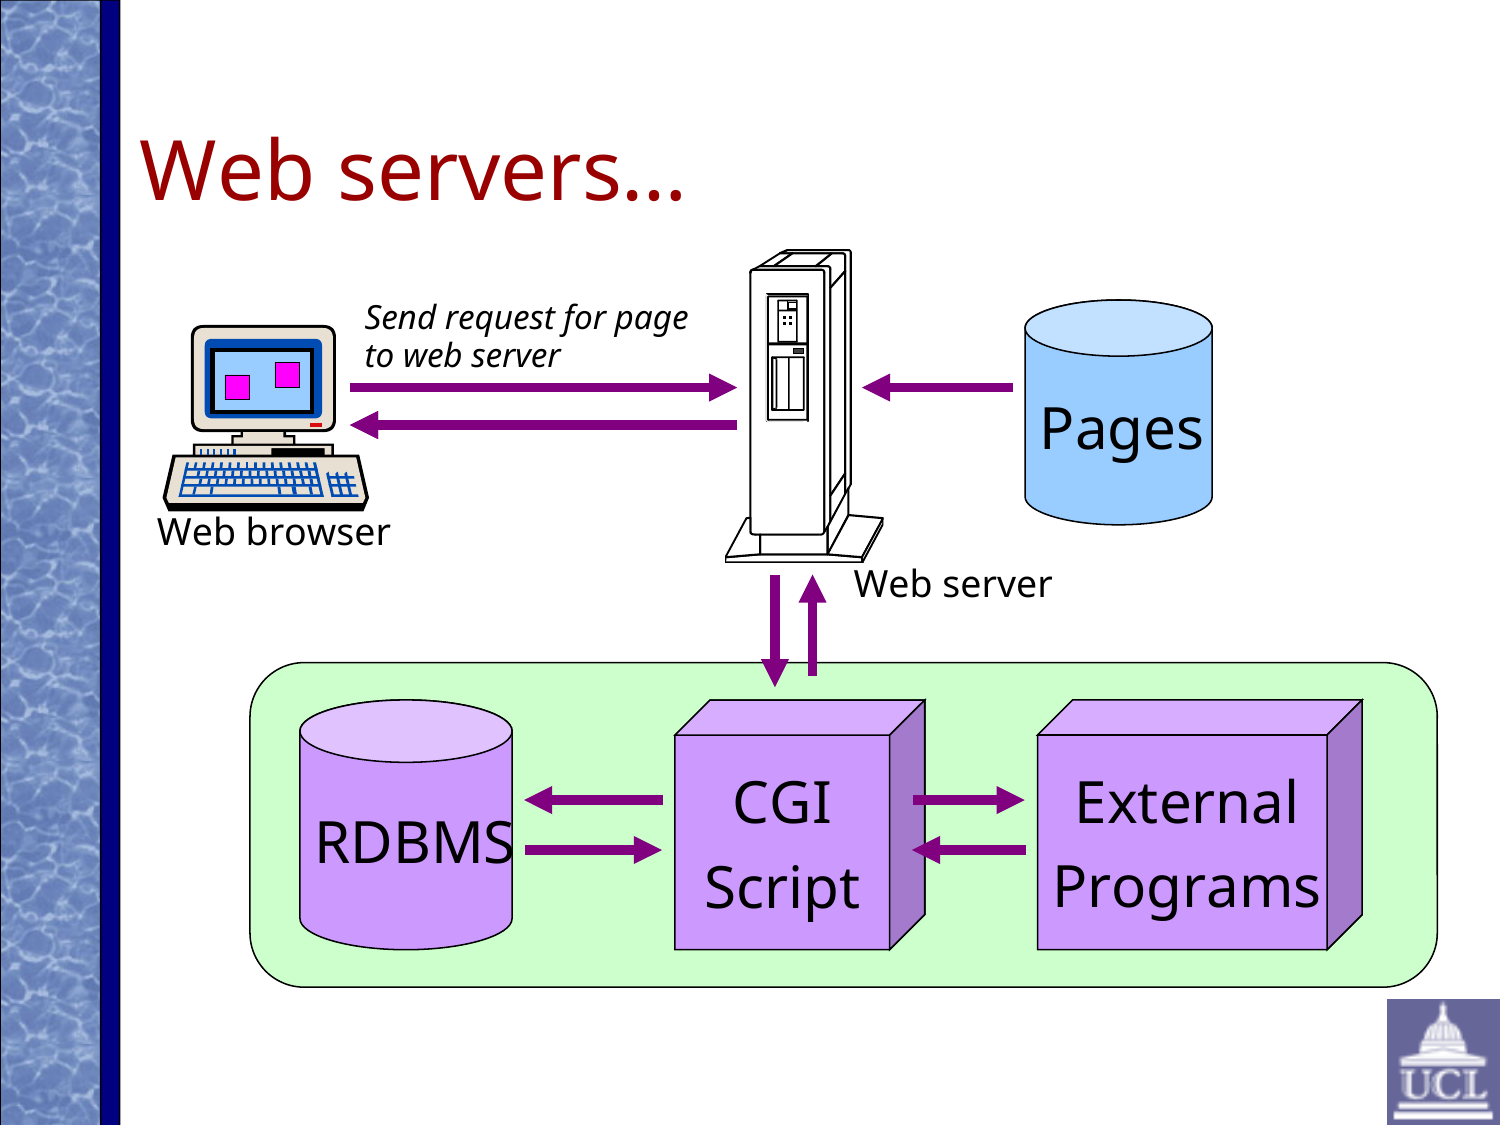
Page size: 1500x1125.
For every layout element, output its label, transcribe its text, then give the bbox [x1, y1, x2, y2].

picture [1387, 999, 1500, 1125]
text_box [212, 350, 313, 413]
picture [162, 324, 370, 499]
text_box Send request for page to web server [349, 299, 713, 381]
text_box Web browser [141, 499, 407, 561]
text_box [249, 662, 1438, 988]
text_box Web server [838, 552, 1068, 613]
text_box Pages [1025, 330, 1213, 525]
text_box External Programs [1037, 736, 1327, 950]
picture [725, 249, 884, 563]
picture [1, 1, 99, 1125]
title Web servers… [124, 37, 1413, 225]
text_box RDBMS [299, 732, 513, 950]
text_box CGI Script [674, 736, 889, 950]
